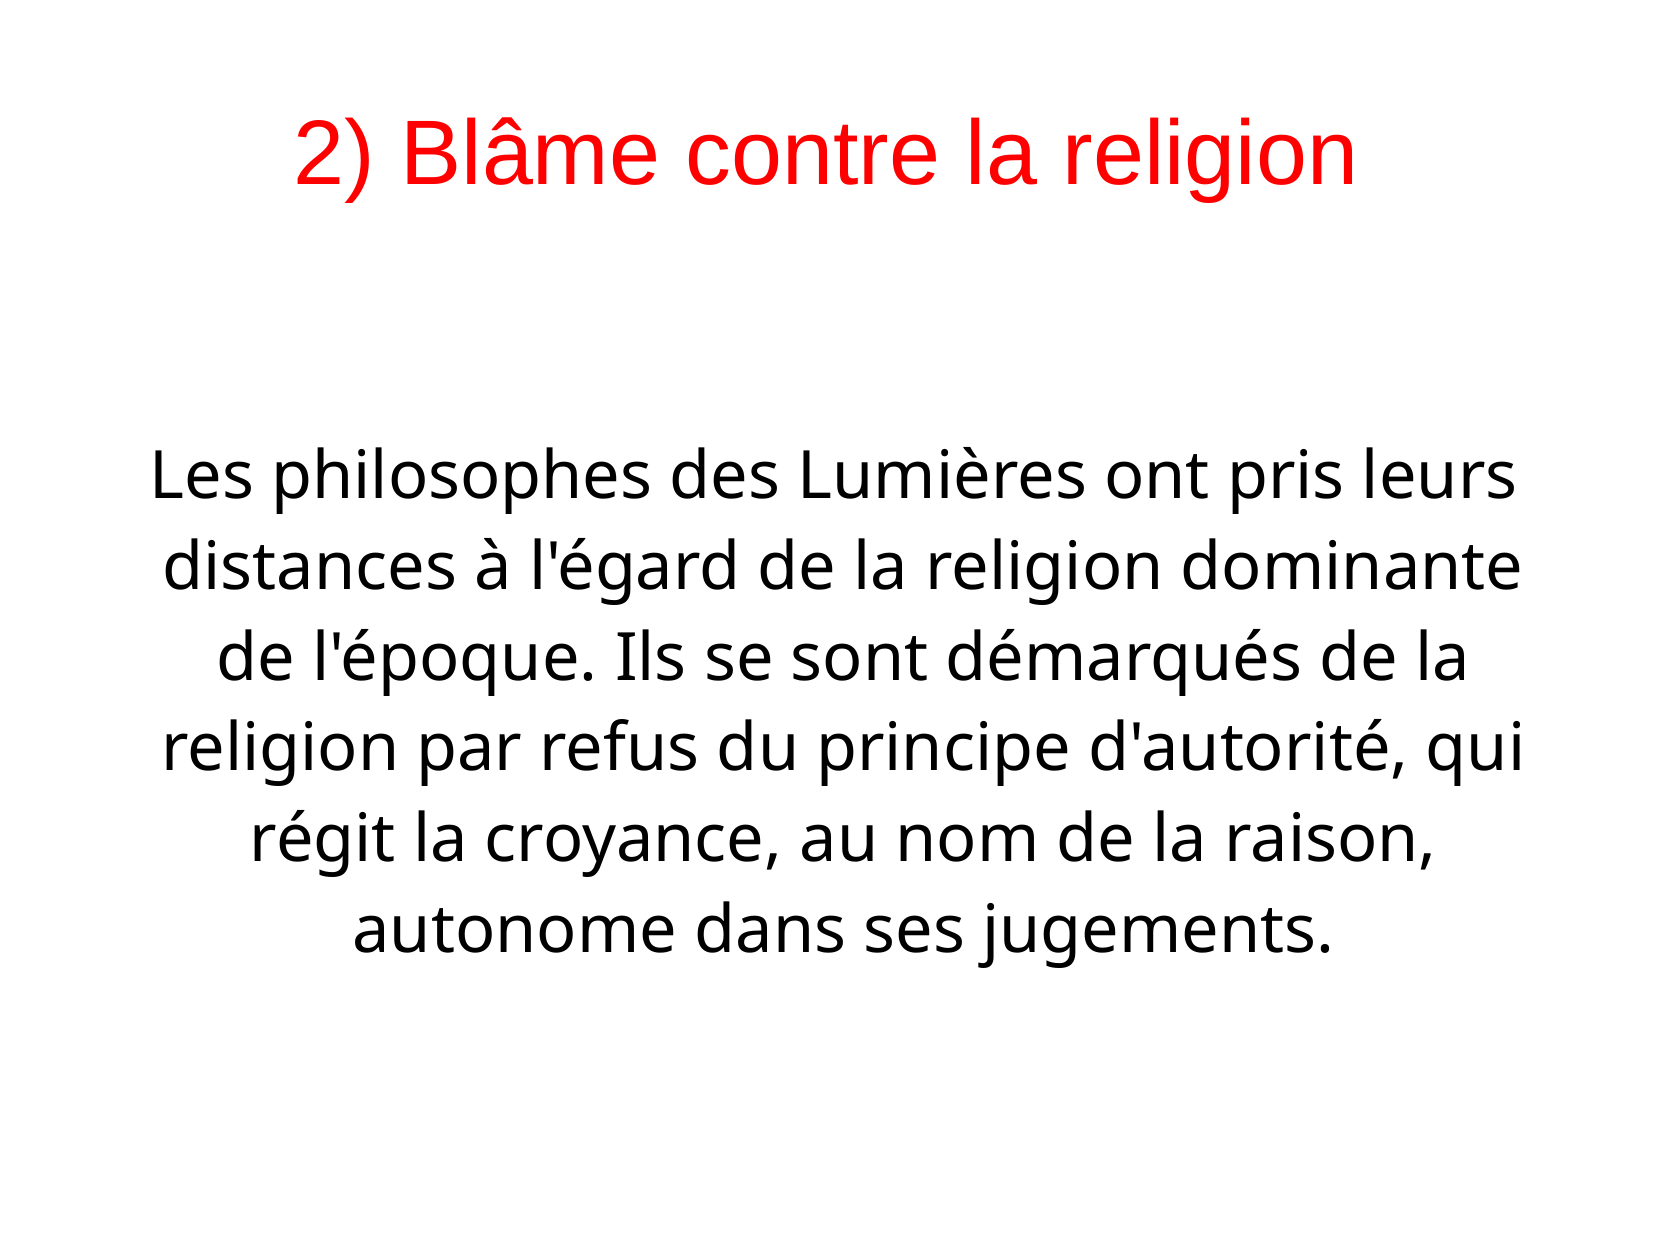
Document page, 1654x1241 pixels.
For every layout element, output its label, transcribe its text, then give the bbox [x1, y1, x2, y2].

subtitle Les philosophes des Lumières ont pris leurs distances à l'égard de la religion dominante de l'époque. Ils se sont démarqués de la religion par refus du principe d'autorité, qui régit la croyance, au nom de la raison, autonome dans ses jugements. [82, 290, 1571, 1109]
title 2) Blâme contre la religion [82, 49, 1571, 257]
